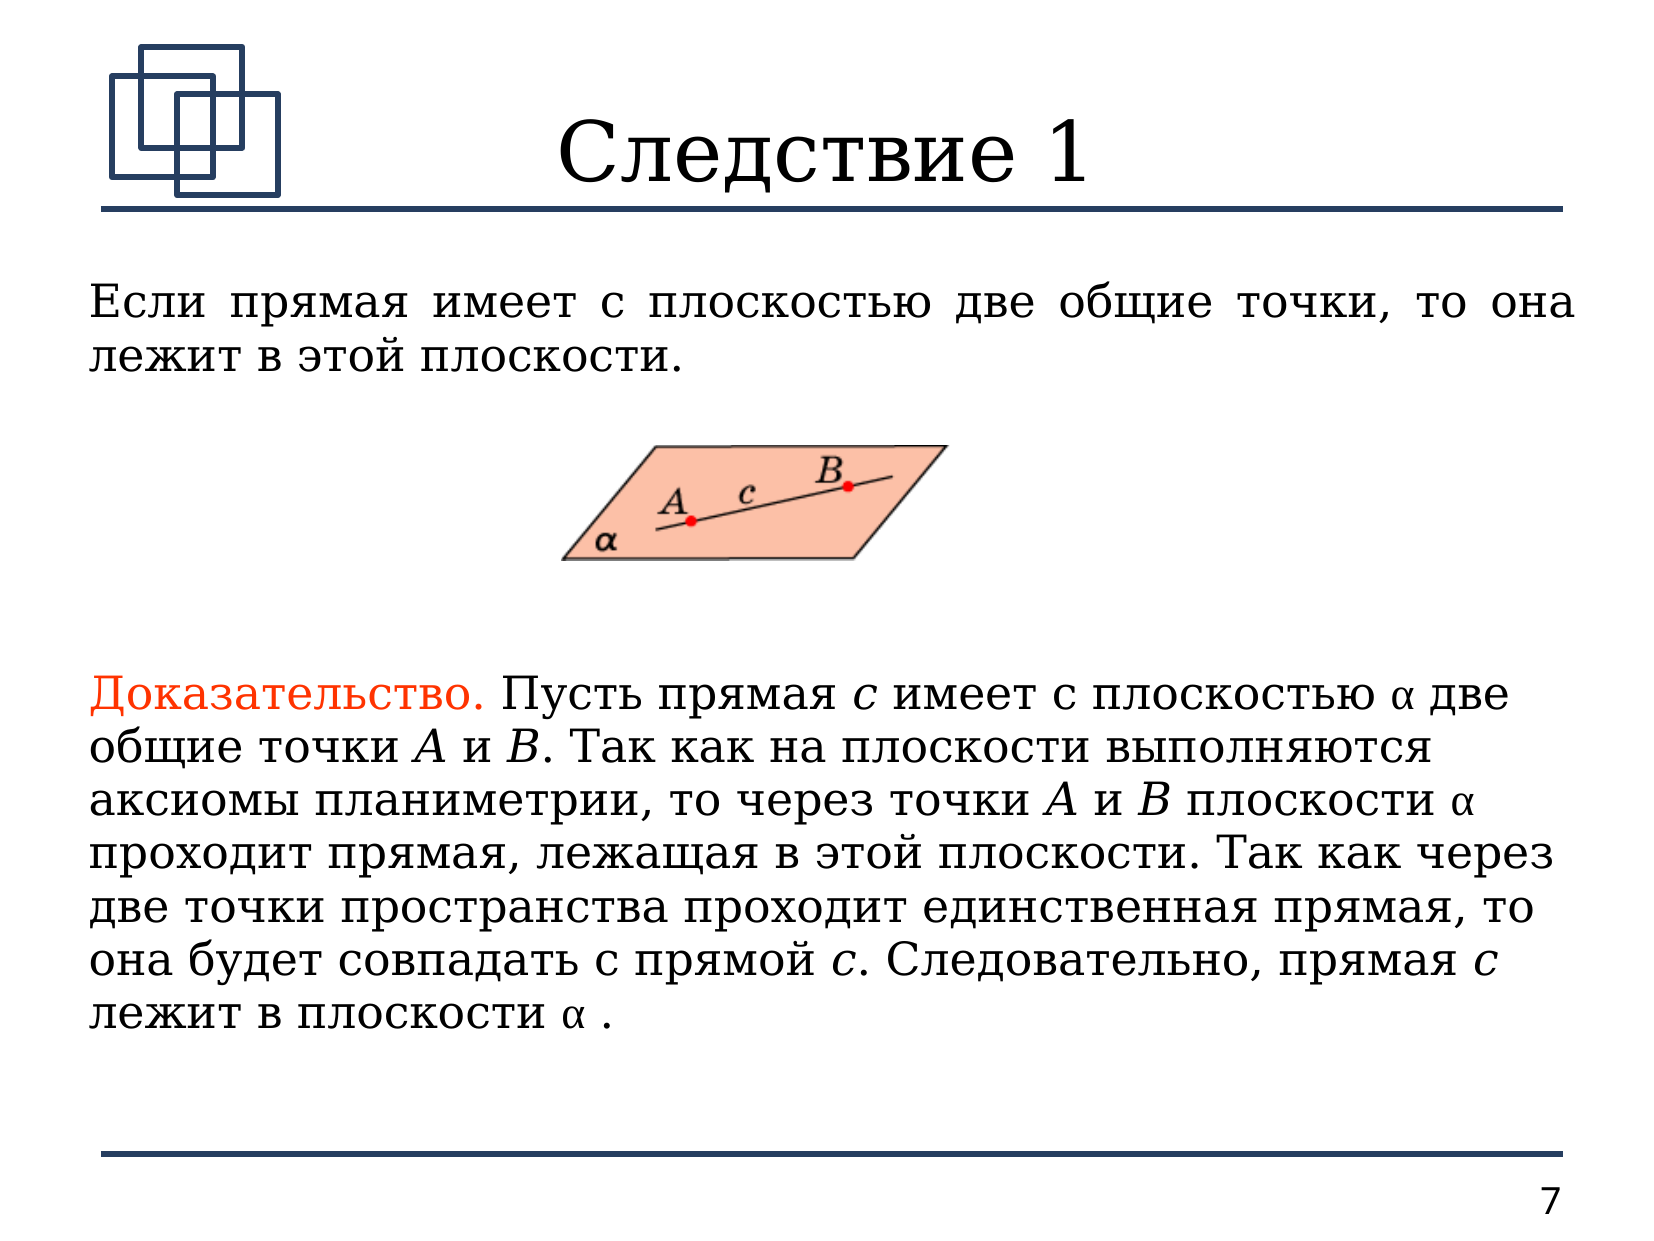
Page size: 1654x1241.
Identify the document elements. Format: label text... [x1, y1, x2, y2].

subtitle Если прямая имеет с плоскостью две общие точки, то она лежит в этой плоскости. Доказательство. Пусть прямая с имеет с плоскостью α две общие точки A и B. Так как на плоскости выполняются аксиомы планиметрии, то через точки A и B плоскости α проходит прямая, лежащая в этой плоскости. Так как через две точки пространства проходит единственная прямая, то она будет совпадать с прямой c. Следовательно, прямая с лежит в плоскости α . [88, 275, 1577, 1241]
title Следствие 1 [82, 49, 1571, 257]
picture [561, 445, 951, 562]
